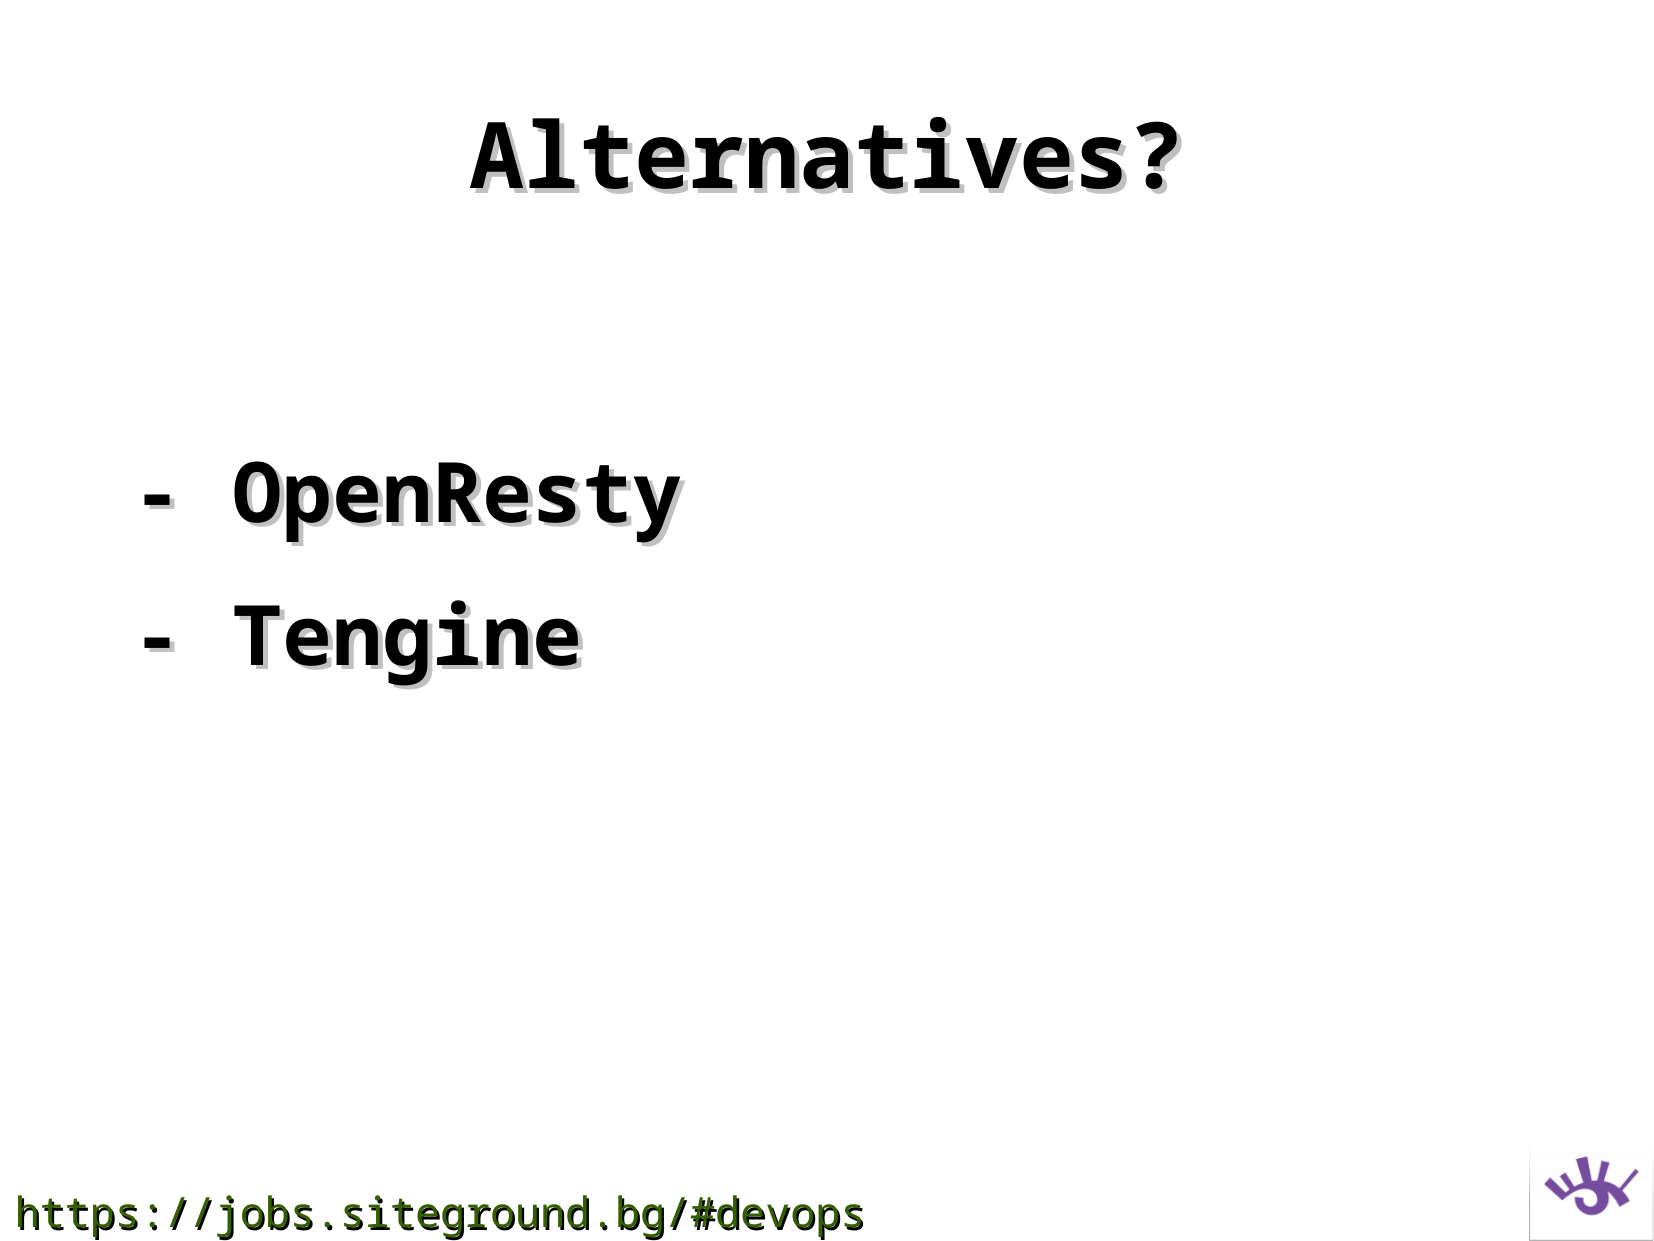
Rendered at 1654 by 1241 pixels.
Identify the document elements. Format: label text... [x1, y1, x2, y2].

list - OpenResty - Tengine [82, 290, 1571, 1010]
title Alternatives? [82, 49, 1571, 257]
text_box https://jobs.siteground.bg/#devops [0, 1175, 889, 1240]
picture [1529, 1134, 1654, 1241]
